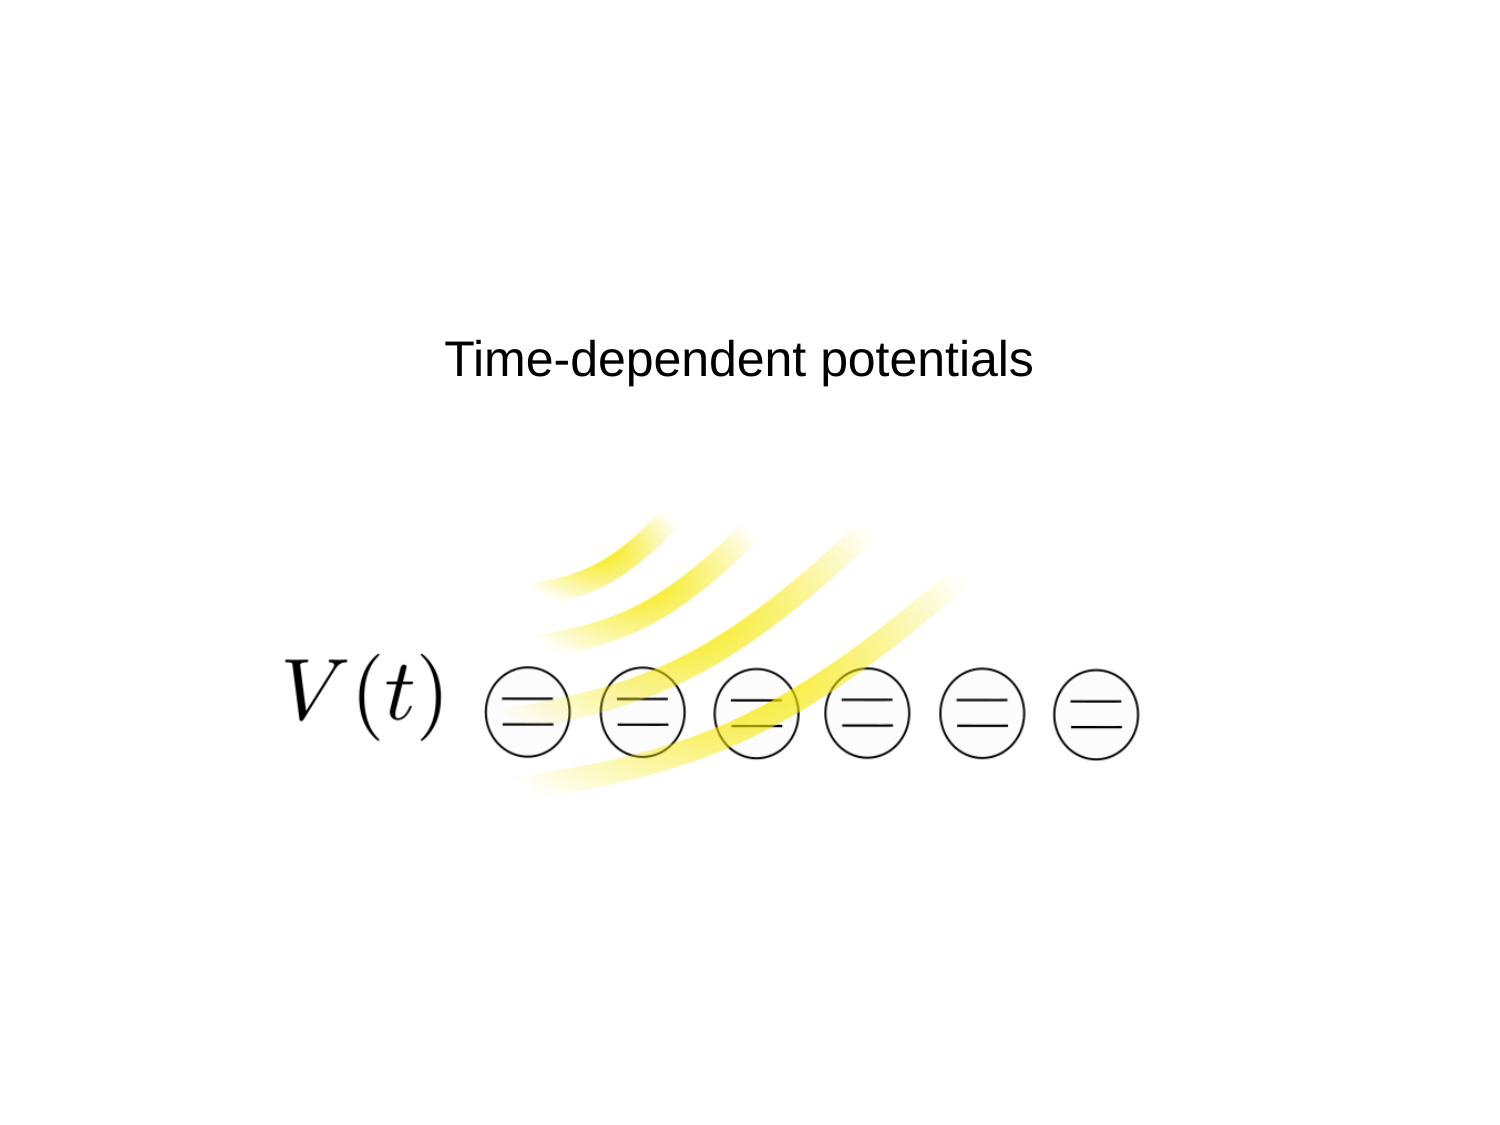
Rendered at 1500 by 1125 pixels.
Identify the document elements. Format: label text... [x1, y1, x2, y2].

text_box Time-dependent potentials [318, 311, 1161, 398]
picture [238, 500, 1223, 818]
